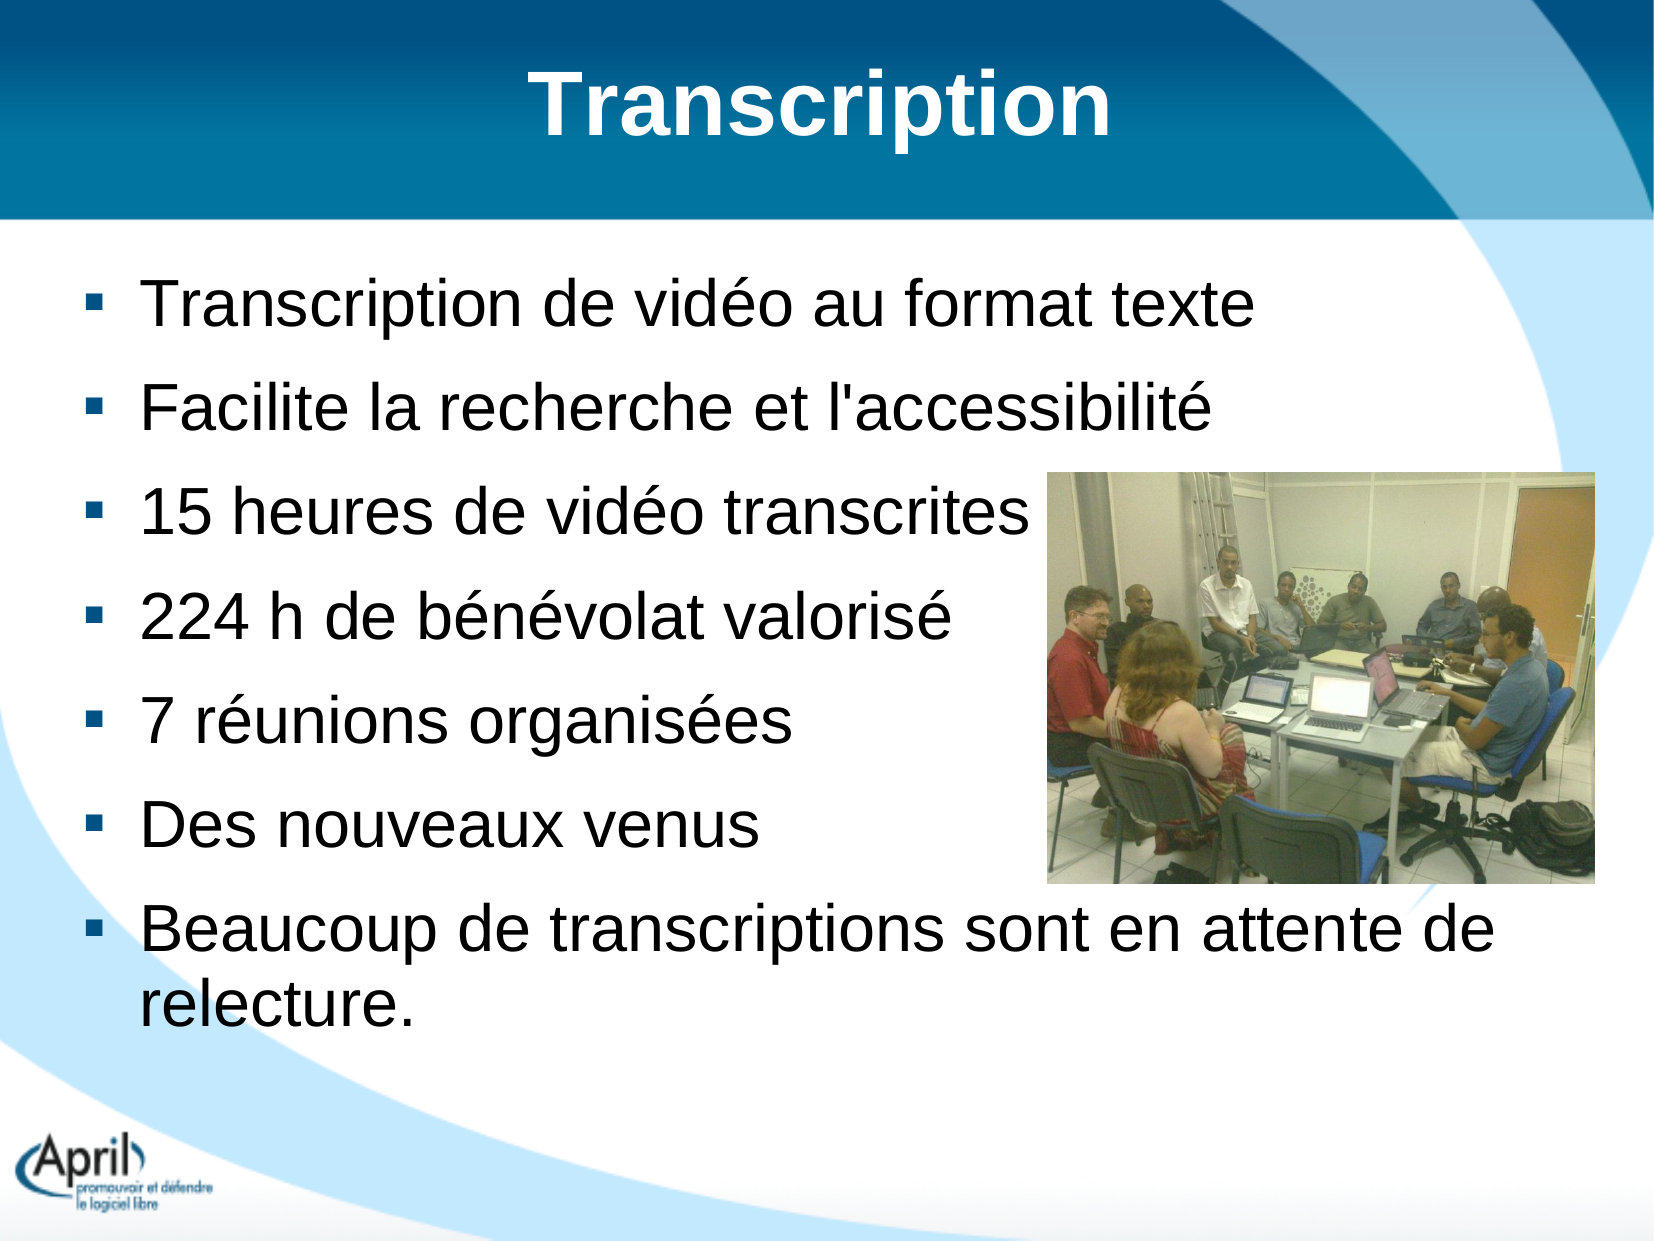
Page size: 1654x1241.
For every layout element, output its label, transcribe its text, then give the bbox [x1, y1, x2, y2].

title Transcription [76, 7, 1565, 200]
picture [0, 0, 1654, 1241]
list Transcription de vidéo au format texte Facilite la recherche et l'accessibilité 15 heures de vidéo transcrites 224 h de bénévolat valorisé 7 réunions organisées Des nouveaux venus Beaucoup de transcriptions sont en attente de relecture. [68, 265, 1557, 1063]
